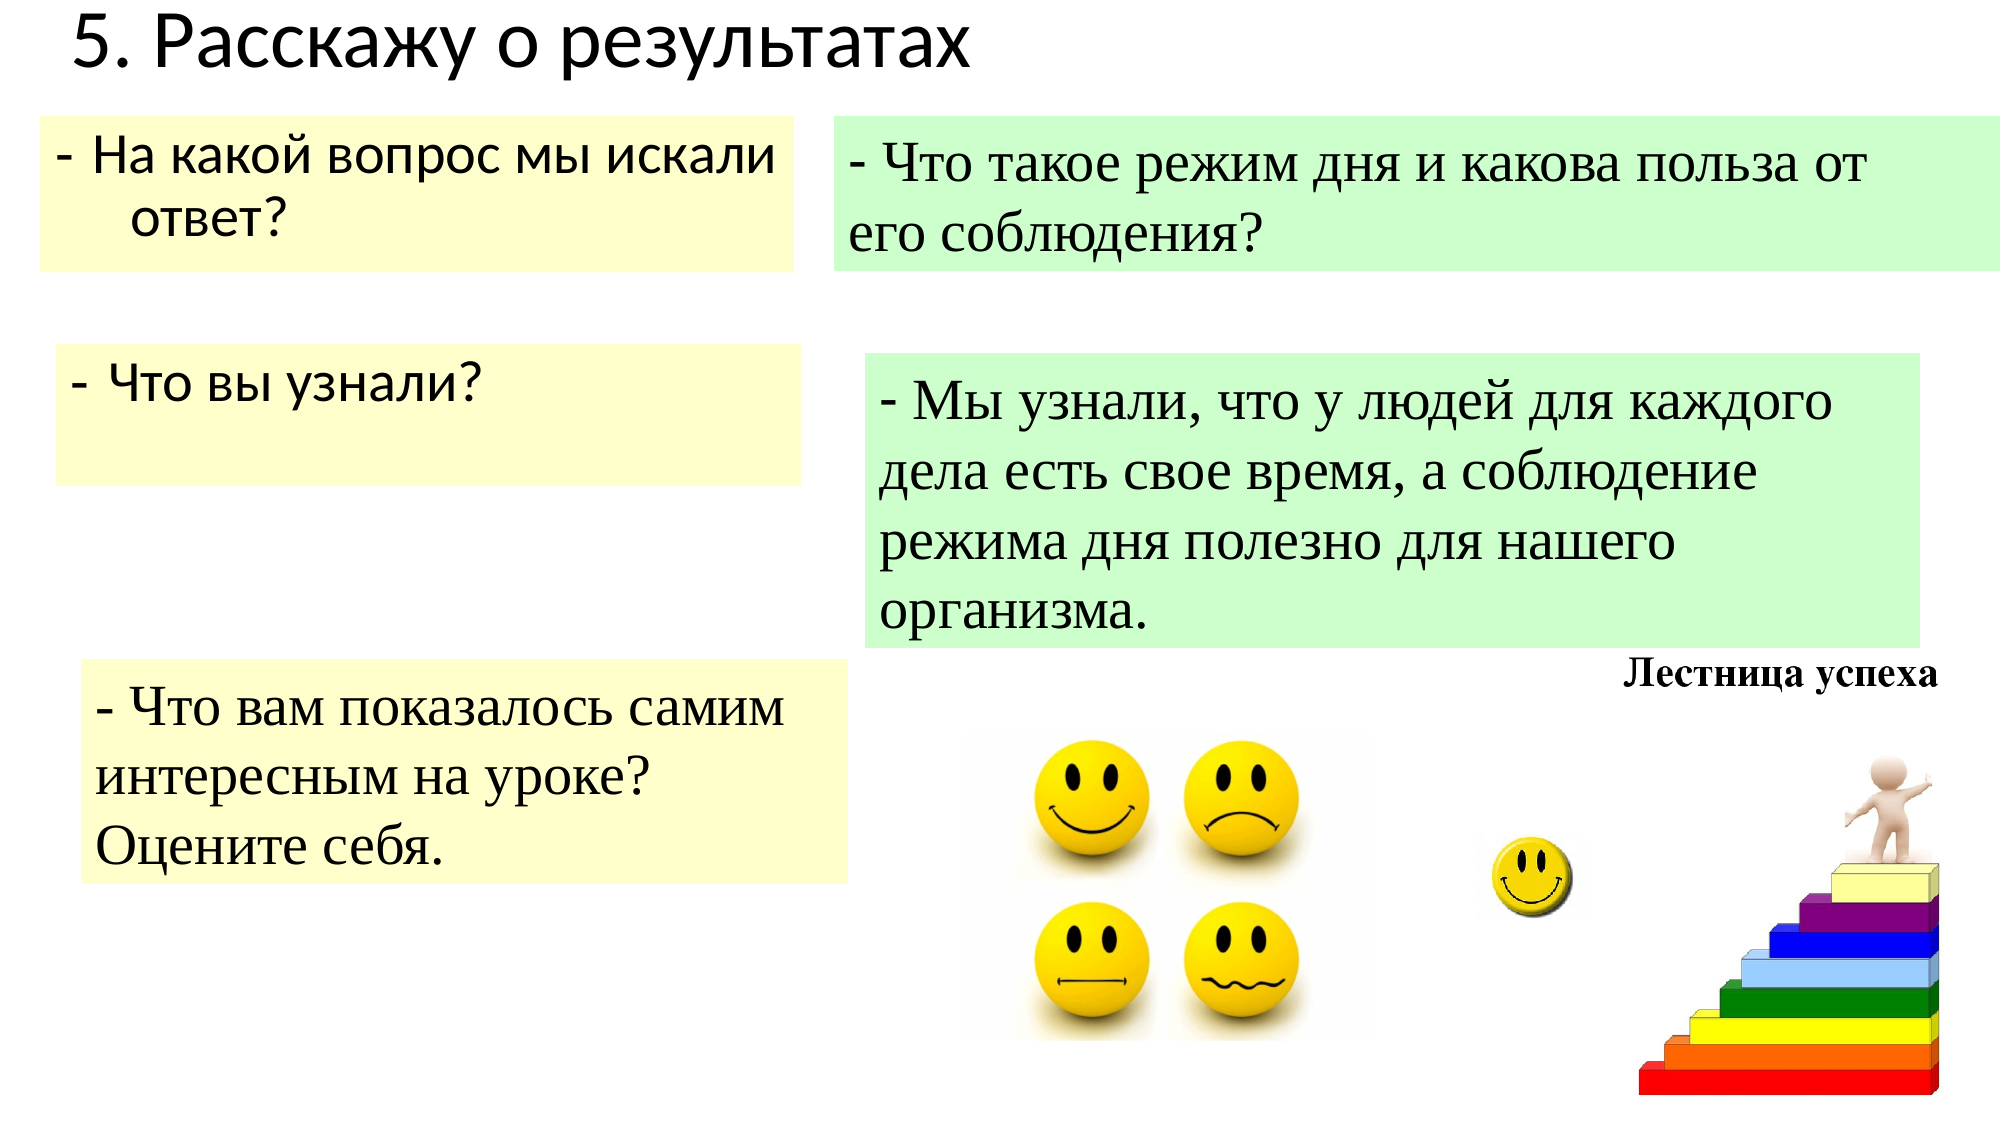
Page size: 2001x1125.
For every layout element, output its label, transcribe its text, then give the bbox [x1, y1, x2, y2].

text_box Что такое режим дня и какова польза от его соблюдения? [834, 116, 2000, 271]
text_box - Что вам показалось самим интересным на уроке? Оцените себя. [81, 659, 848, 884]
picture [961, 732, 1373, 1041]
title 5. Расскажу о результатах [55, 0, 1781, 100]
text_box Что вы узнали? [56, 344, 801, 486]
text_box Мы узнали, что у людей для каждого дела есть свое время, а соблюдение режима дня полезно для нашего организма. [865, 353, 1920, 648]
text_box На какой вопрос мы искали ответ? [40, 115, 794, 273]
picture [1438, 620, 2000, 1125]
